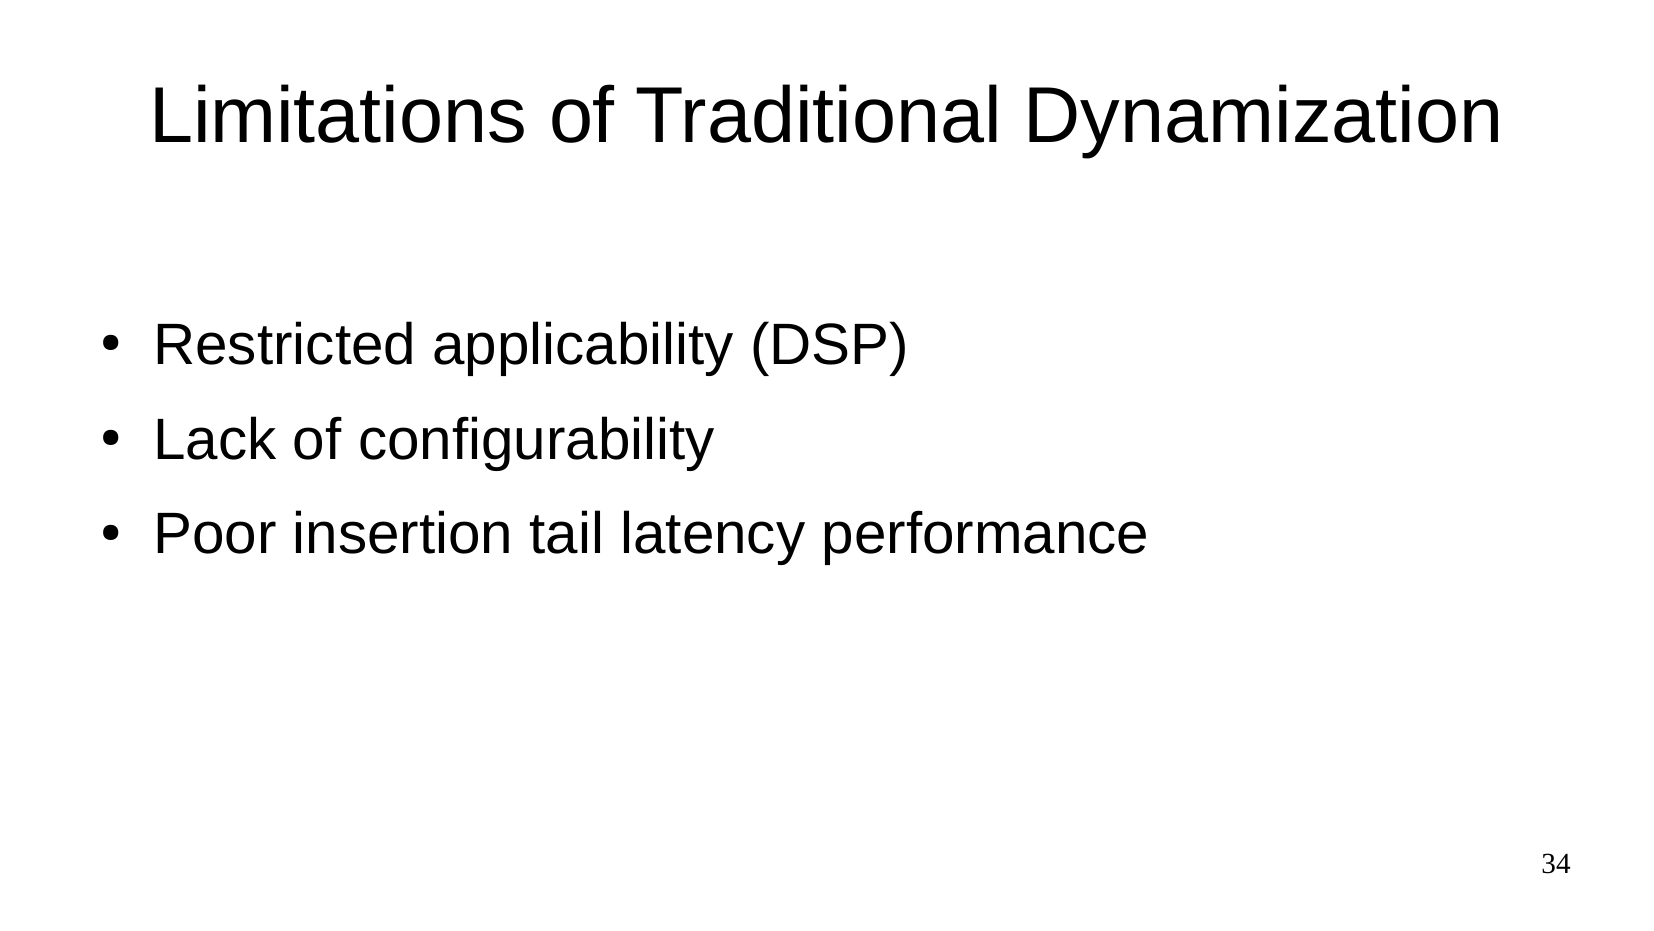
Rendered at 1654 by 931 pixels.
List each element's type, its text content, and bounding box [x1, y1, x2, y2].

list Restricted applicability (DSP) Lack of configurability Poor insertion tail latency performance [82, 312, 1571, 852]
title Limitations of Traditional Dynamization [82, 37, 1571, 193]
